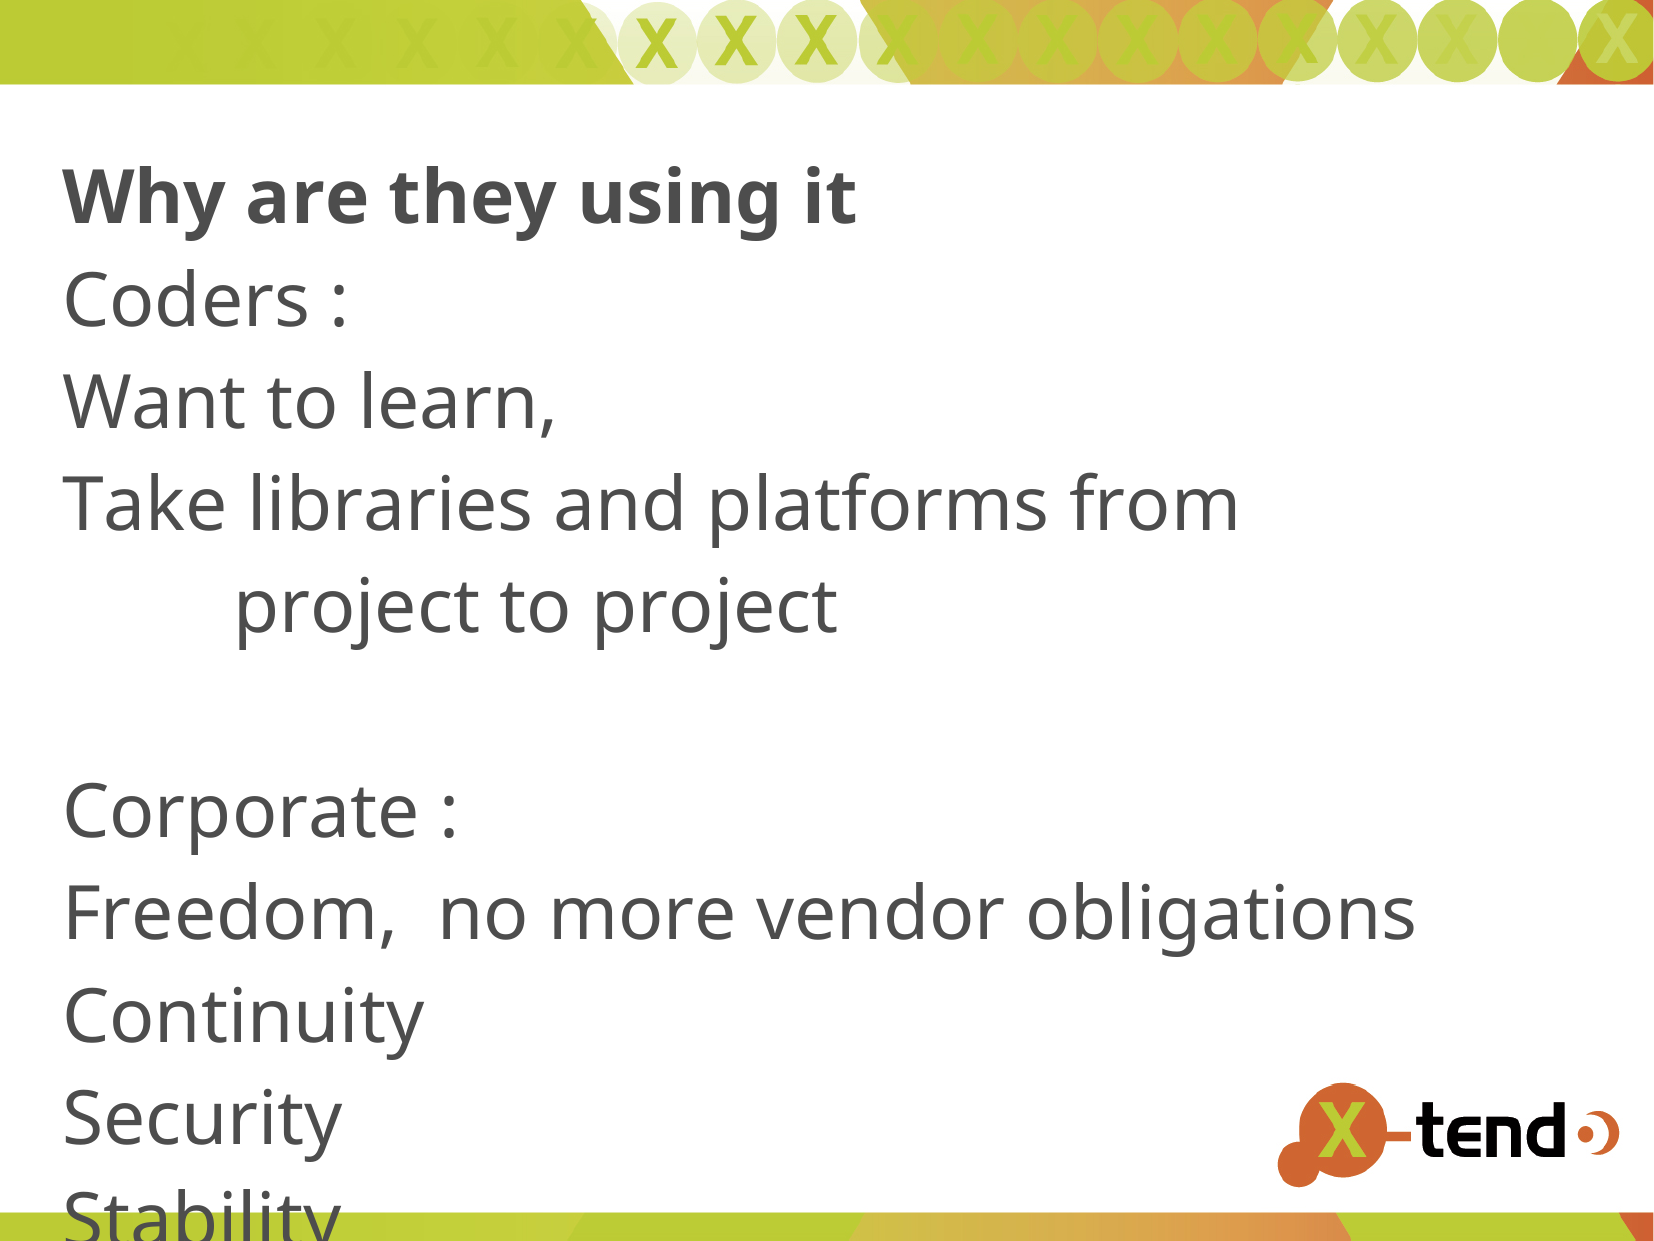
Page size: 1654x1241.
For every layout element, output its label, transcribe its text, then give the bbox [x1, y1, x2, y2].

text_box Why are they using it Coders : Want to learn, Take libraries and platforms from project to project Corporate : Freedom, no more vendor obligations Continuity Security Stability [47, 135, 1561, 1241]
picture [0, 0, 1654, 1241]
